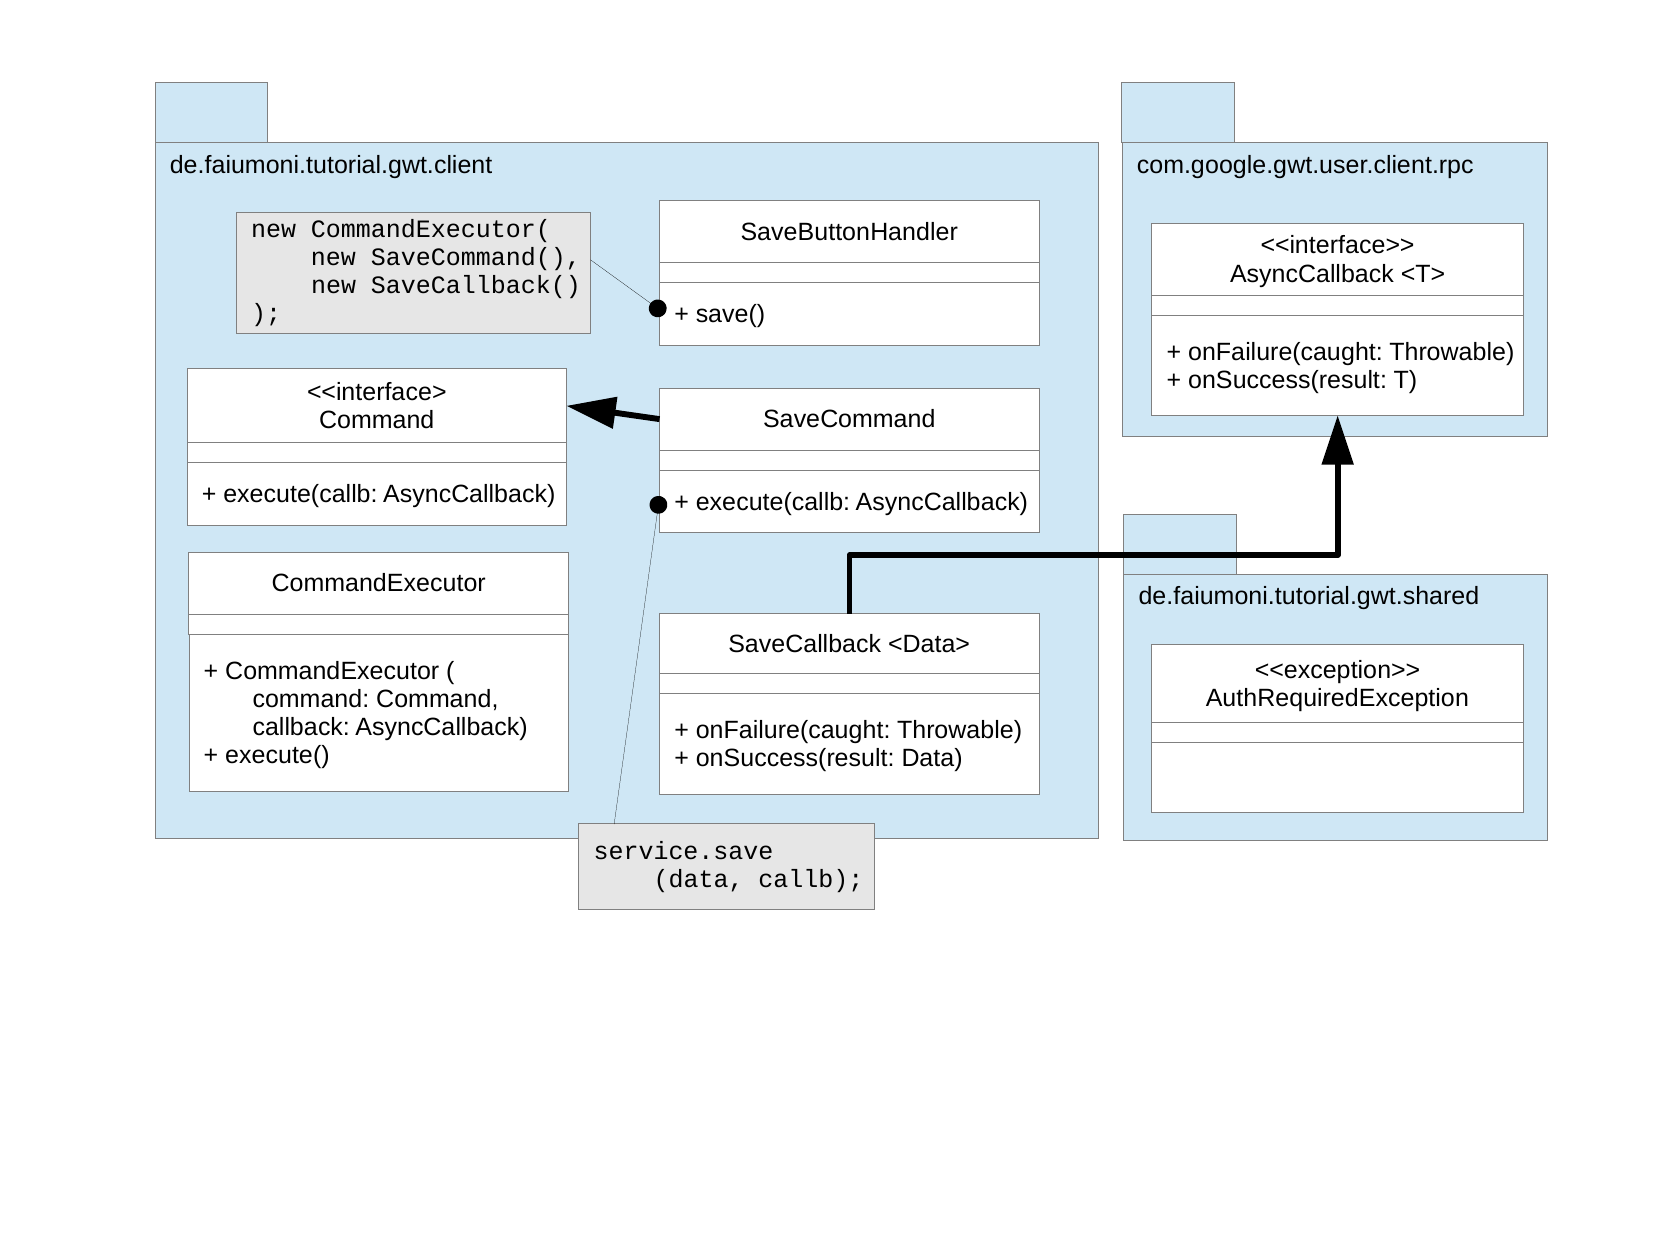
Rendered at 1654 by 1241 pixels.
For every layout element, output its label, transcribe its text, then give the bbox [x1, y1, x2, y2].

text_box [659, 450, 1040, 470]
text_box de.faiumoni.tutorial.gwt.client [155, 142, 1099, 839]
text_box [188, 614, 569, 635]
text_box [187, 442, 567, 462]
text_box + save() [659, 282, 1040, 346]
text_box new CommandExecutor( new SaveCommand(), new SaveCallback() ); [236, 212, 591, 334]
text_box [1121, 82, 1235, 143]
text_box SaveCallback <Data> [659, 613, 1040, 673]
text_box [1151, 722, 1524, 813]
text_box SaveCommand [659, 388, 1040, 450]
text_box + onFailure(caught: Throwable) + onSuccess(result: T) [1151, 315, 1524, 416]
text_box + CommandExecutor ( command: Command, callback: AsyncCallback) + execute() [189, 634, 569, 792]
text_box [659, 673, 1040, 693]
text_box <<interface> Command [187, 368, 567, 442]
text_box service.save (data, callb); [578, 823, 875, 910]
text_box CommandExecutor [188, 552, 569, 614]
text_box [1151, 295, 1524, 315]
text_box <<exception>> AuthRequiredException [1151, 644, 1524, 722]
text_box + execute(callb: AsyncCallback) [659, 470, 1040, 533]
text_box + onFailure(caught: Throwable) + onSuccess(result: Data) [659, 693, 1040, 795]
text_box [1123, 559, 1237, 575]
text_box <<interface>> AsyncCallback <T> [1151, 223, 1524, 295]
text_box [659, 262, 1040, 282]
text_box SaveButtonHandler [659, 200, 1040, 262]
text_box [1123, 514, 1237, 552]
text_box com.google.gwt.user.client.rpc [1122, 142, 1548, 437]
text_box de.faiumoni.tutorial.gwt.shared [1123, 574, 1548, 841]
text_box + execute(callb: AsyncCallback) [187, 462, 567, 526]
text_box [155, 82, 268, 143]
